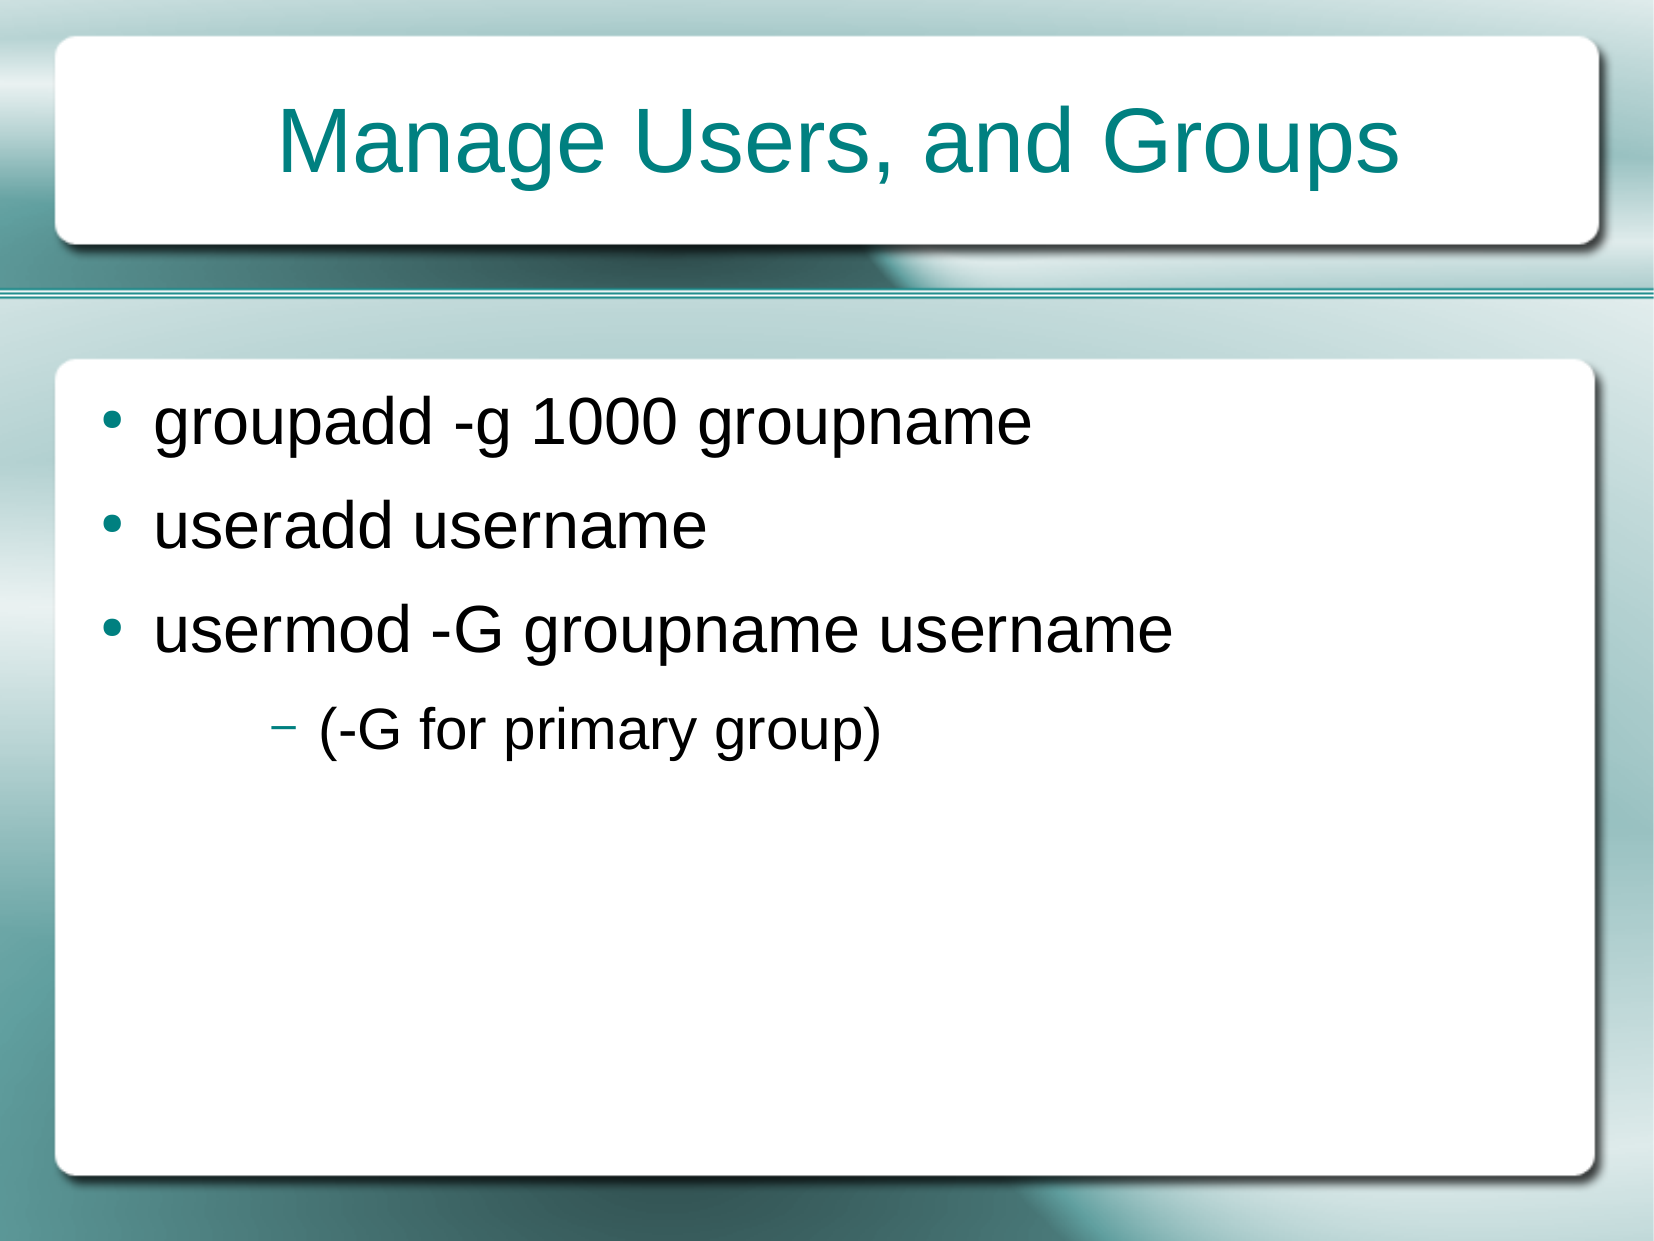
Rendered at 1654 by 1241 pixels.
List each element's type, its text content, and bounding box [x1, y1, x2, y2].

picture [0, 0, 1654, 1241]
list groupadd -g 1000 groupname useradd username usermod -G groupname username (-G for primary group) [82, 383, 1571, 1019]
title Manage Users, and Groups [82, 45, 1571, 238]
